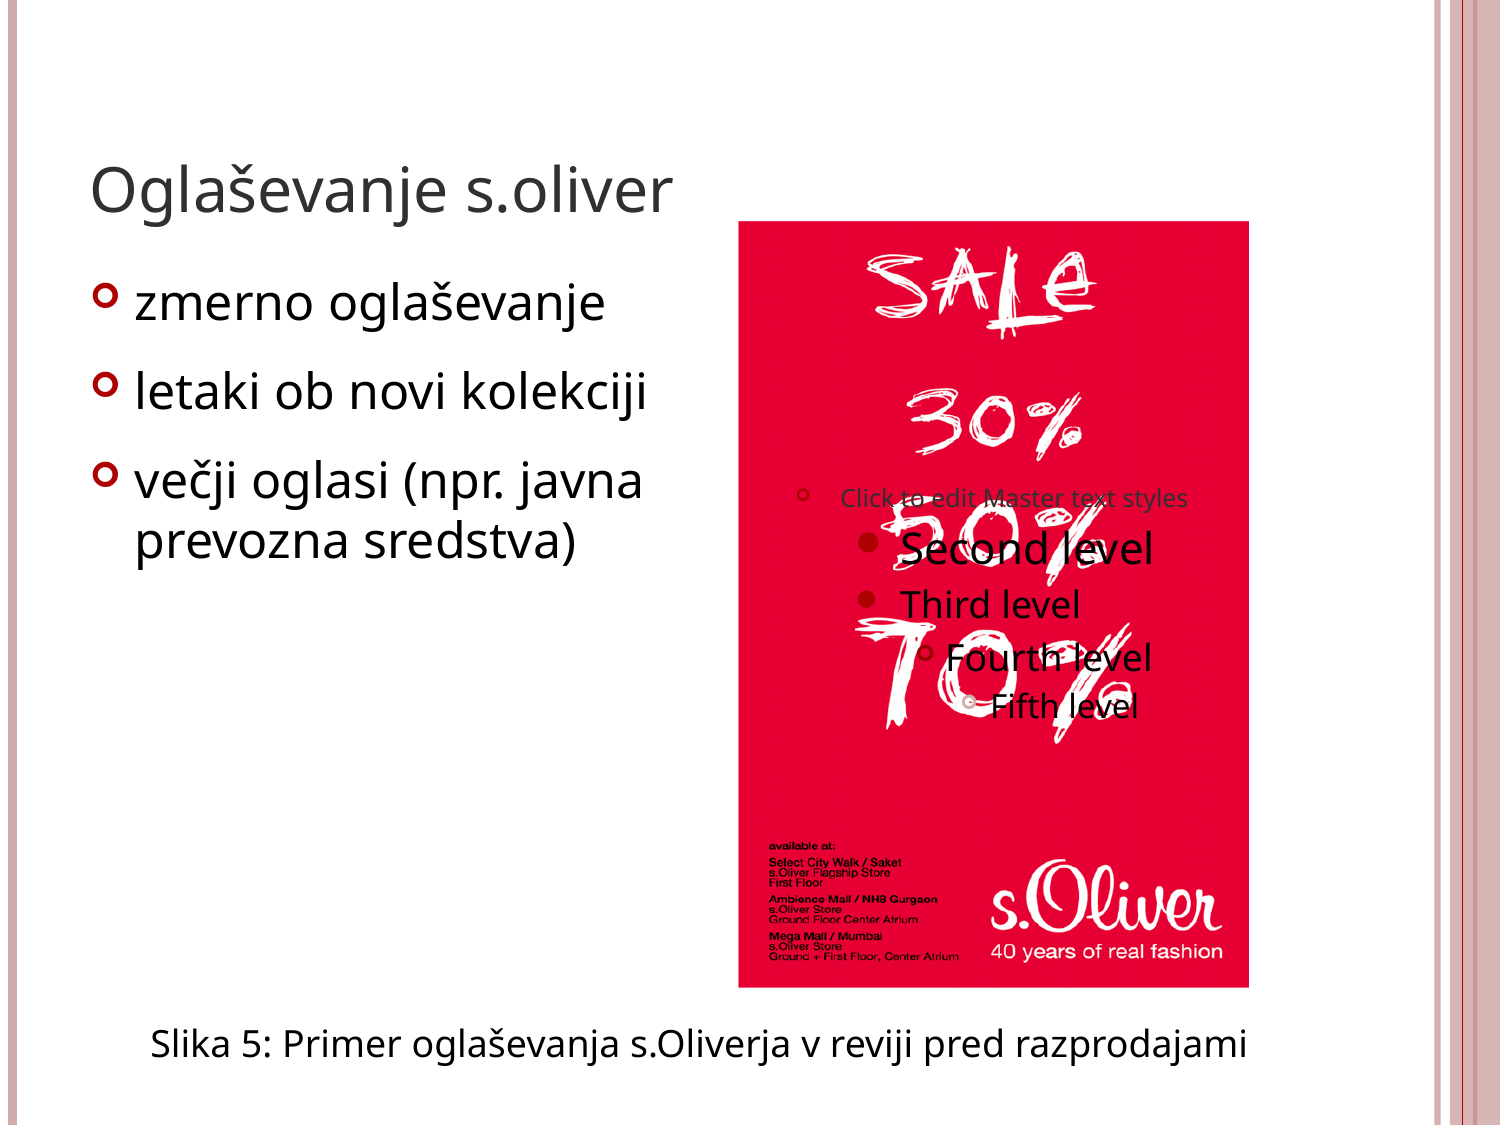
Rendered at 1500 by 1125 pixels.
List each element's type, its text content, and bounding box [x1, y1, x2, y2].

title Oglaševanje s.oliver [75, 45, 1300, 233]
text_box Slika 5: Primer oglaševanja s.Oliverja v reviji pred razprodajami [135, 1012, 1317, 1072]
list zmerno oglaševanje letaki ob novi kolekciji večji oglasi (npr. javna prevozna sredstva) [75, 262, 675, 1013]
picture [736, 219, 1249, 988]
